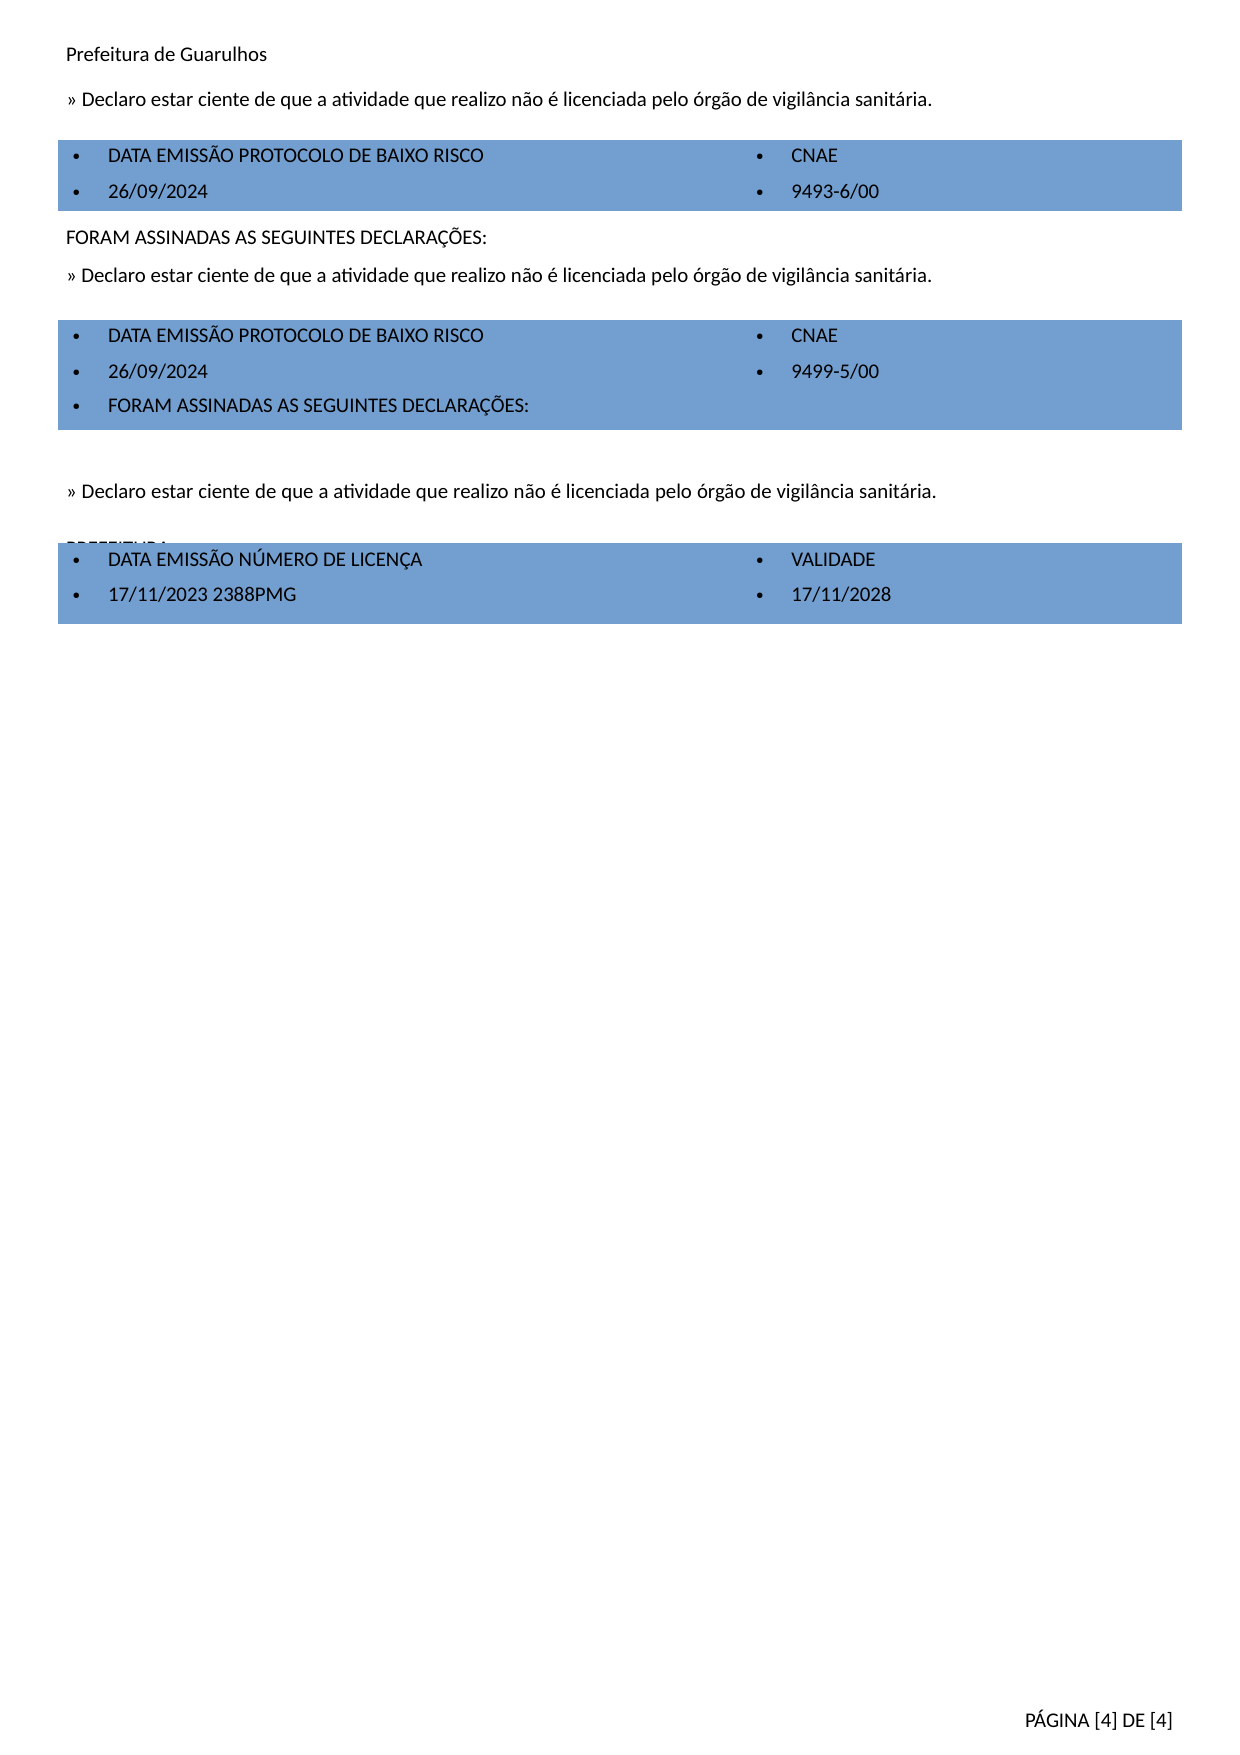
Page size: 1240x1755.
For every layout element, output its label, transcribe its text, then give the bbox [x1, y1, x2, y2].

text_box PÁGINA [4] DE [4] [1025, 1707, 1178, 1734]
table_cell 17/11/2028 [671, 579, 1182, 624]
table_cell 26/09/2024 [58, 176, 671, 211]
table_cell 9499-5/00 [671, 356, 1182, 430]
text_box » Declaro estar ciente de que a atividade que realizo não é licenciada pelo órgão de vigilância sanitária. PREFEITURA [66, 446, 945, 524]
table_header DATA EMISSÃO NÚMERO DE LICENÇA [58, 543, 671, 579]
text_box Prefeitura de Guarulhos [66, 41, 278, 61]
text_box » Declaro estar ciente de que a atividade que realizo não é licenciada pelo órgão de vigilância sanitária. [66, 86, 944, 110]
table_header CNAE [671, 320, 1182, 356]
table_header DATA EMISSÃO PROTOCOLO DE BAIXO RISCO [58, 320, 671, 356]
table_cell 17/11/2023 2388PMG [58, 579, 671, 624]
table_cell 26/09/2024 FORAM ASSINADAS AS SEGUINTES DECLARAÇÕES: [58, 356, 671, 430]
text_box FORAM ASSINADAS AS SEGUINTES DECLARAÇÕES: » Declaro estar ciente de que a atividade que realizo não é licenciada pelo órgão de vigilância sanitária. [66, 224, 945, 290]
table_header CNAE [671, 140, 1182, 176]
table_header VALIDADE [671, 543, 1182, 579]
table_cell 9493-6/00 [671, 176, 1182, 211]
table_header DATA EMISSÃO PROTOCOLO DE BAIXO RISCO [58, 140, 671, 176]
